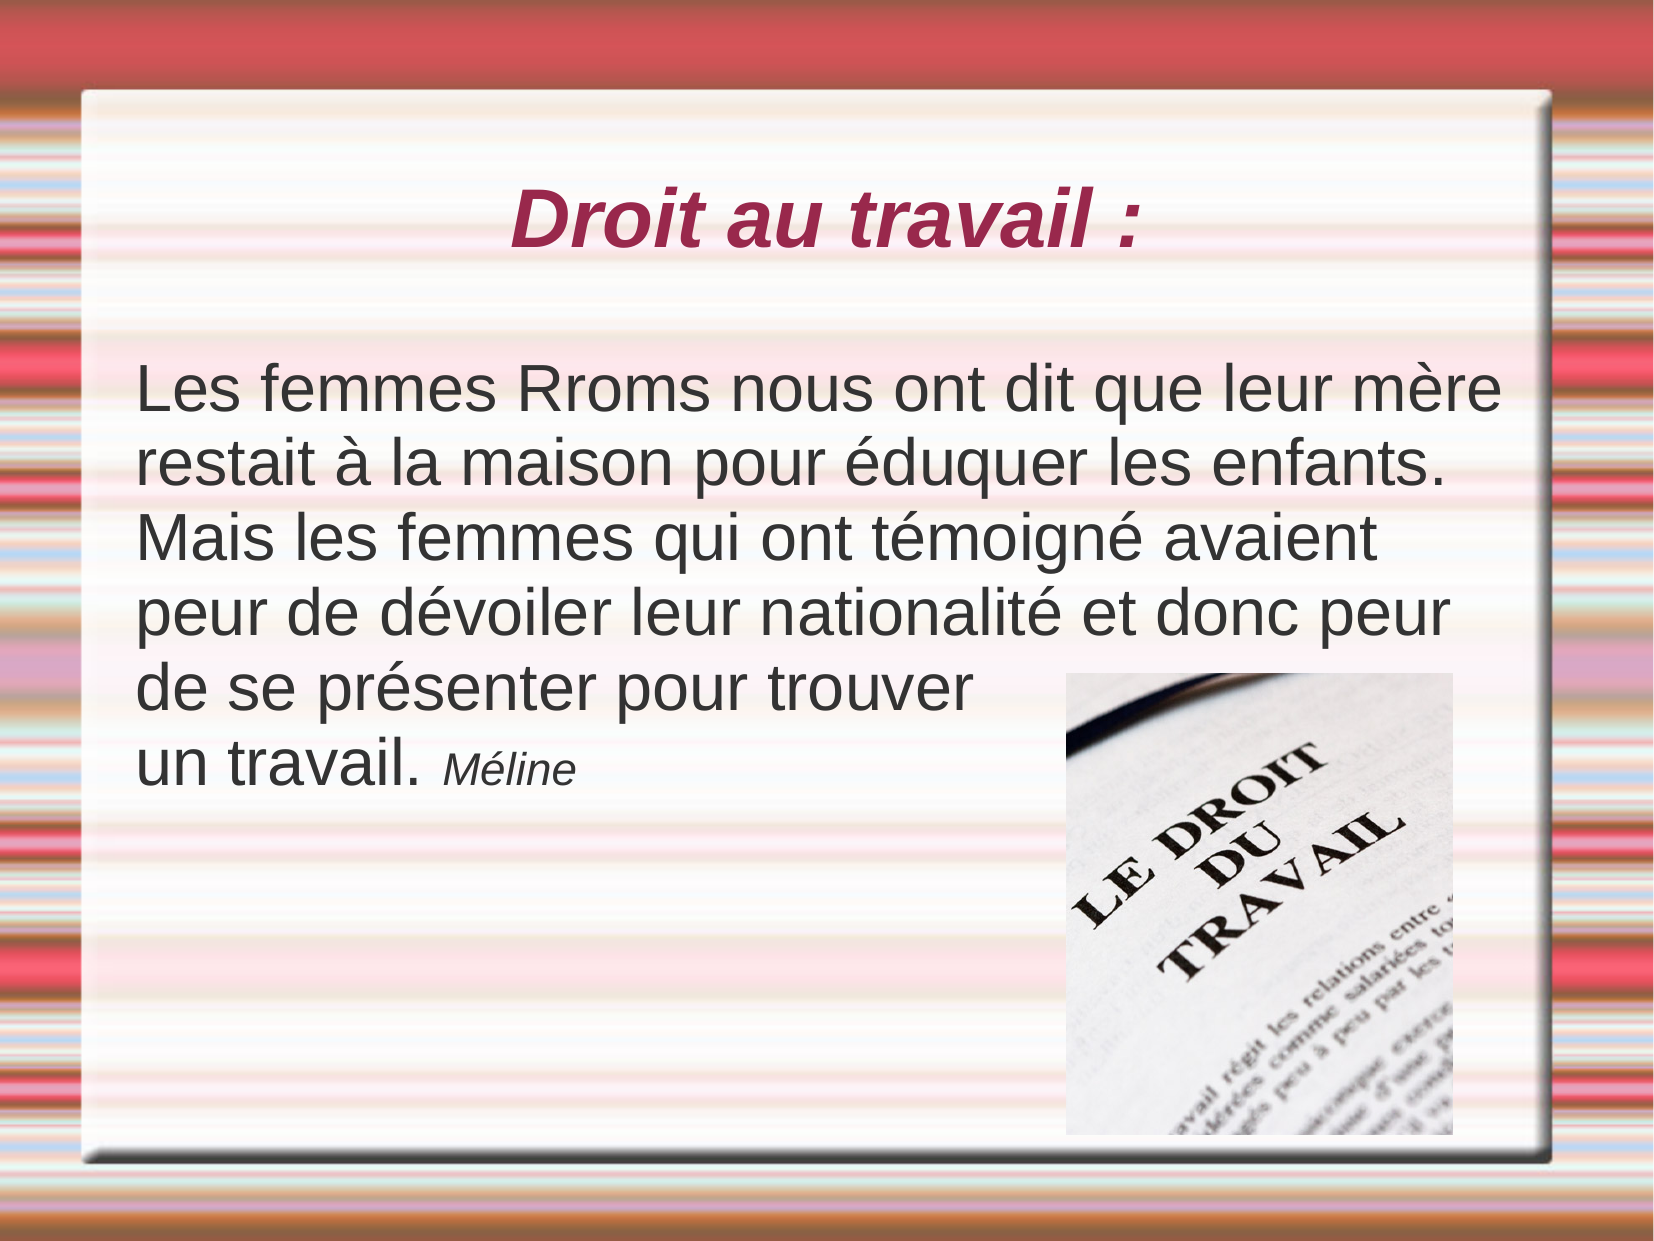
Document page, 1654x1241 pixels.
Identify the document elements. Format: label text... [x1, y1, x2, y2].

title Droit au travail : [121, 114, 1534, 322]
list Les femmes Rroms nous ont dit que leur mère restait à la maison pour éduquer les enfants. Mais les femmes qui ont témoigné avaient peur de dévoiler leur nationalité et donc peur de se présenter pour trouver un travail. Méline [134, 350, 1516, 1132]
picture [0, 0, 1654, 1241]
